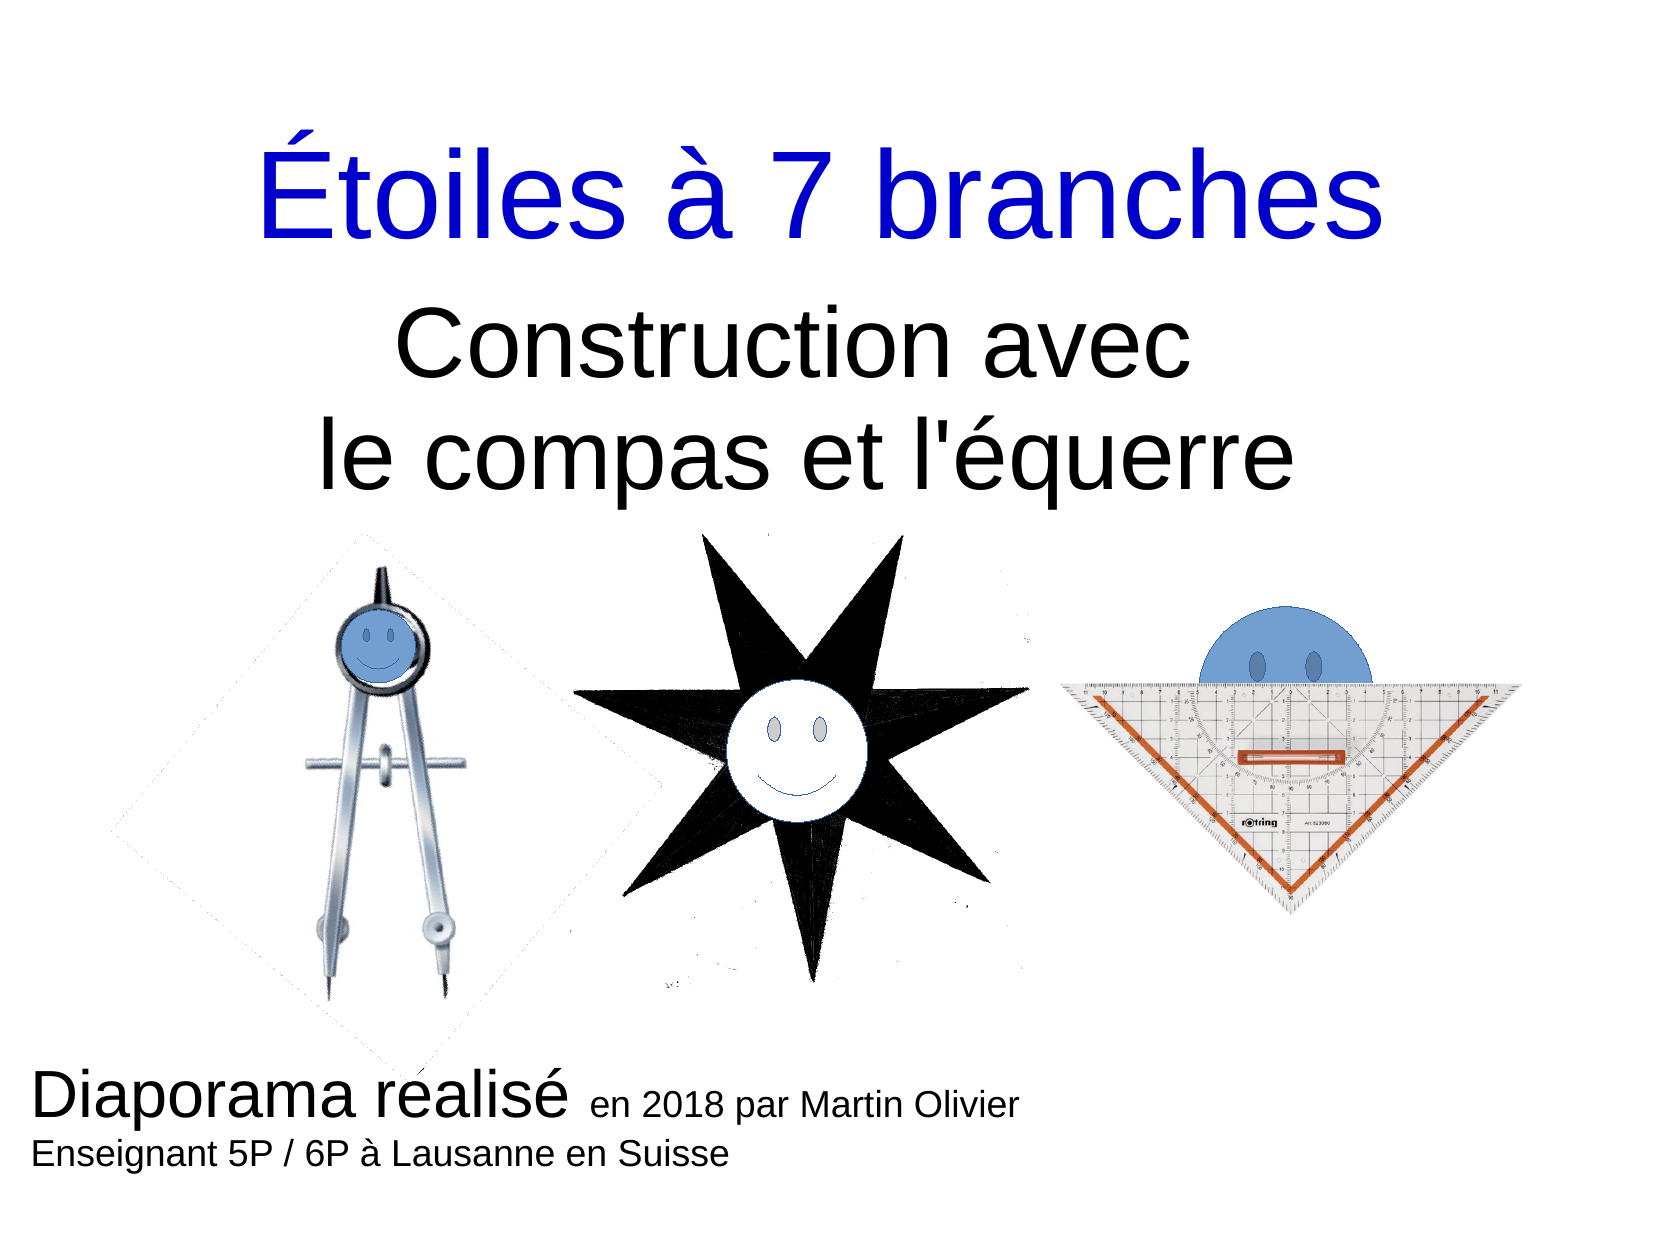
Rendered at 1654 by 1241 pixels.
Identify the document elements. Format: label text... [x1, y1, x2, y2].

text_box [341, 609, 416, 683]
picture [111, 523, 1032, 1082]
text_box [726, 679, 868, 823]
title Étoiles à 7 branches [115, 112, 1526, 278]
subtitle Construction avec le compas et l'équerre [282, 287, 1333, 511]
picture [1059, 683, 1523, 915]
text_box Diaporama réalisé en 2018 par Martin Olivier Enseignant 5P / 6P à Lausanne en Suisse [15, 1050, 1036, 1182]
text_box [1198, 606, 1373, 683]
